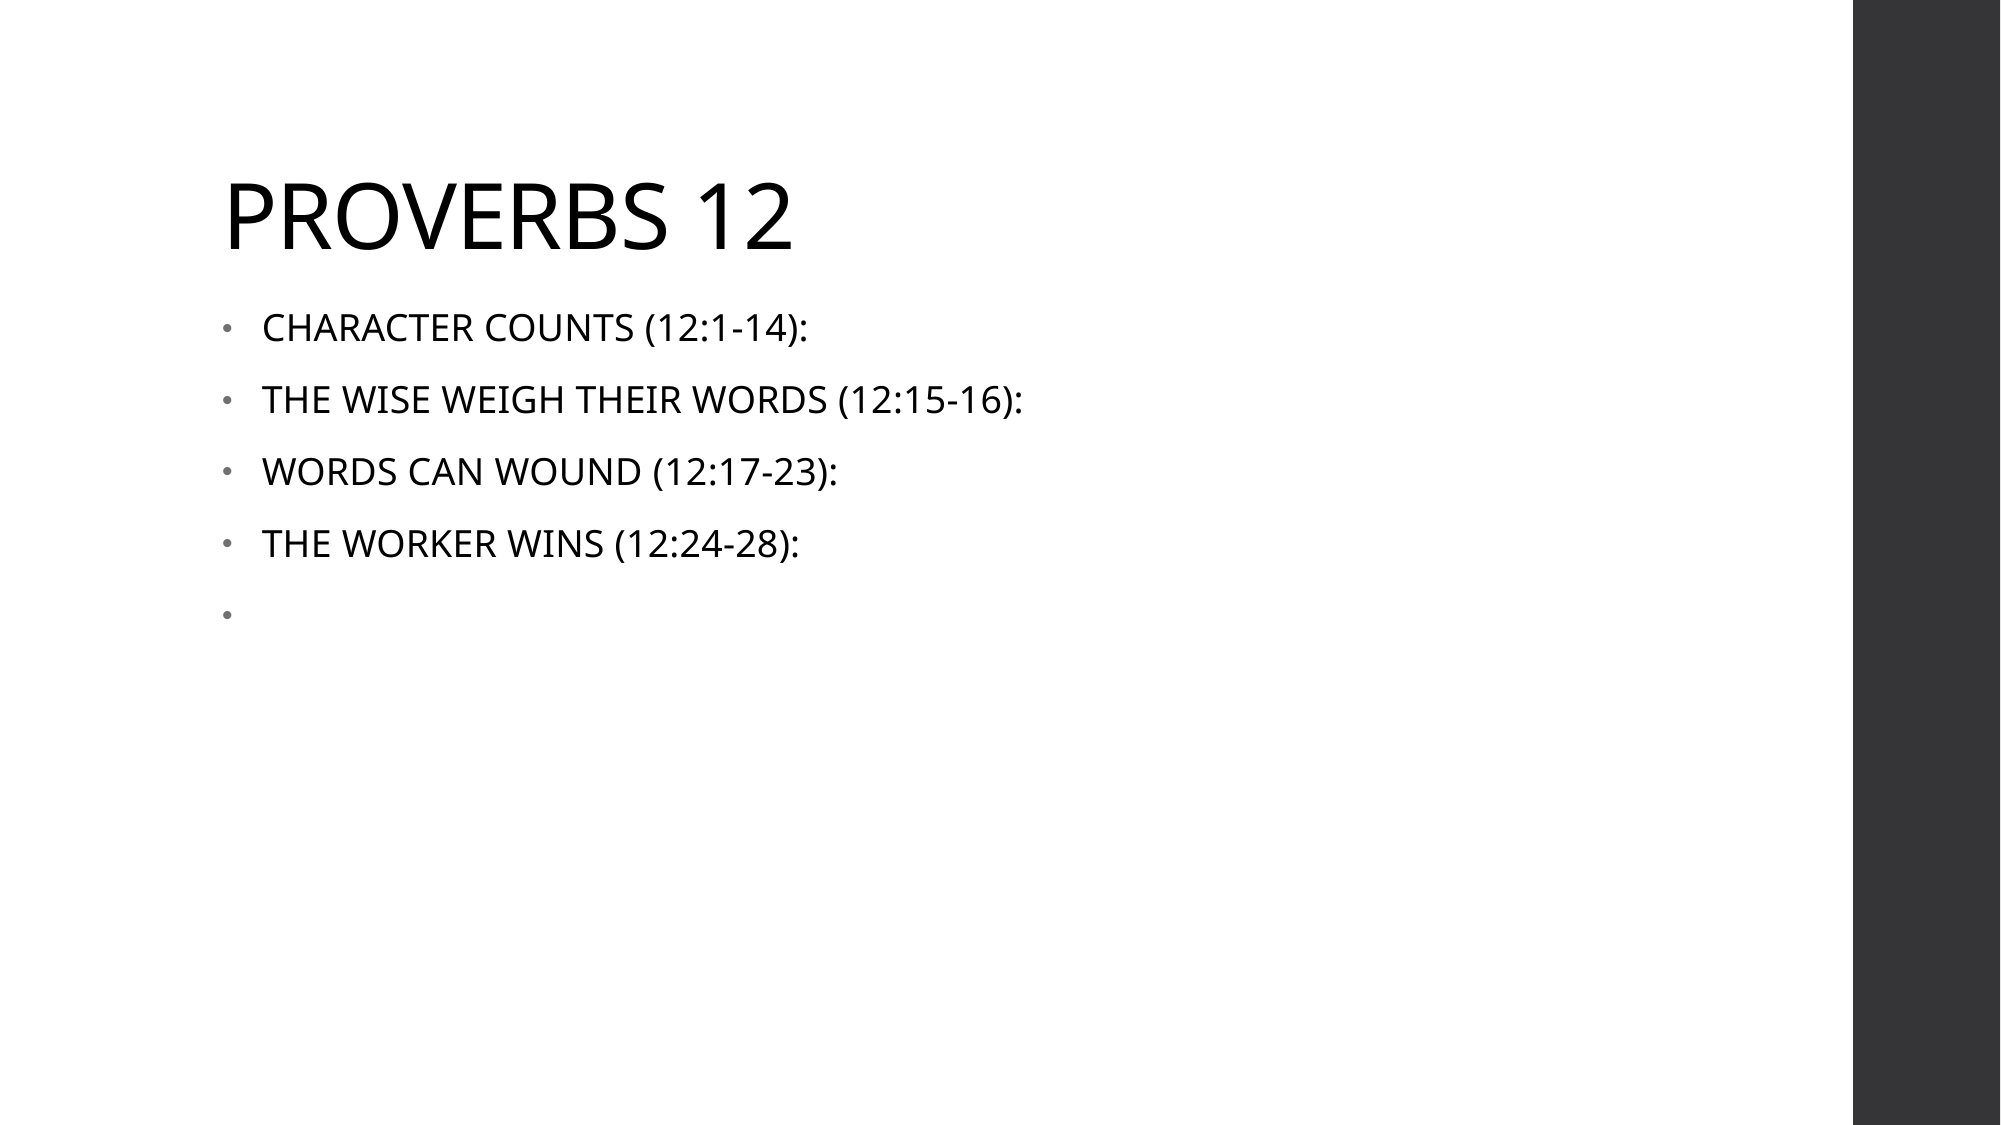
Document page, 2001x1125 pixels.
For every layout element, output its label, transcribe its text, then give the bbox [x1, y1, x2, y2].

list CHARACTER COUNTS (12:1-14): THE WISE WEIGH THEIR WORDS (12:15-16): WORDS CAN WOUND (12:17-23): THE WORKER WINS (12:24-28): [206, 299, 1617, 1014]
title PROVERBS 12 [206, 60, 1797, 278]
